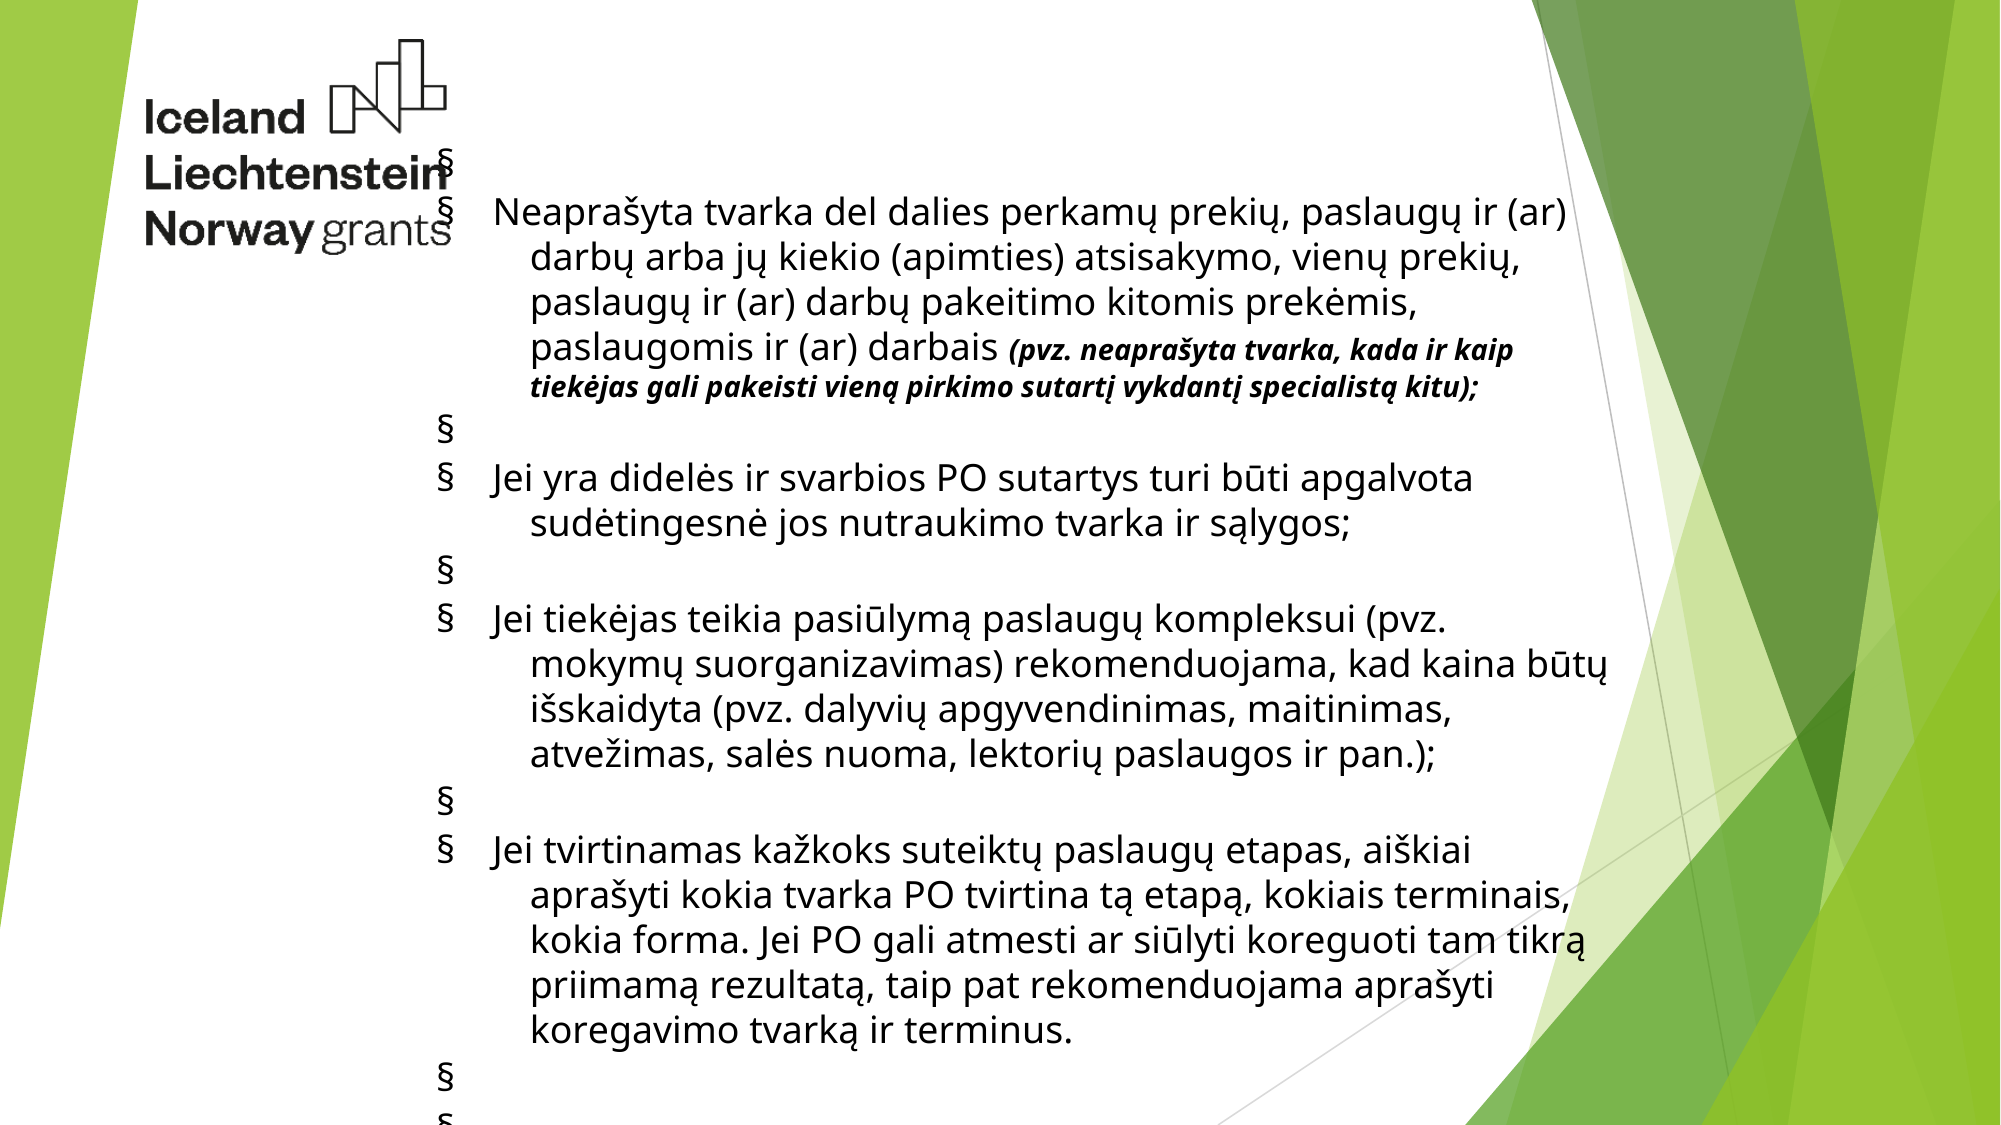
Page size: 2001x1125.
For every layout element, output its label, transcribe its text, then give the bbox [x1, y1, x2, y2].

picture [143, 39, 452, 256]
text_box Neaprašyta tvarka del dalies perkamų prekių, paslaugų ir (ar) darbų arba jų kiekio (apimties) atsisakymo, vienų prekių, paslaugų ir (ar) darbų pakeitimo kitomis prekėmis, paslaugomis ir (ar) darbais (pvz. neaprašyta tvarka, kada ir kaip tiekėjas gali pakeisti vieną pirkimo sutartį vykdantį specialistą kitu); Jei yra didelės ir svarbios PO sutartys turi būti apgalvota sudėtingesnė jos nutraukimo tvarka ir sąlygos; Jei tiekėjas teikia pasiūlymą paslaugų kompleksui (pvz. mokymų suorganizavimas) rekomenduojama, kad kaina būtų išskaidyta (pvz. dalyvių apgyvendinimas, maitinimas, atvežimas, salės nuoma, lektorių paslaugos ir pan.); Jei tvirtinamas kažkoks suteiktų paslaugų etapas, aiškiai aprašyti kokia tvarka PO tvirtina tą etapą, kokiais terminais, kokia forma. Jei PO gali atmesti ar siūlyti koreguoti tam tikrą priimamą rezultatą, taip pat rekomenduojama aprašyti koregavimo tvarką ir terminus. [420, 39, 1628, 1125]
